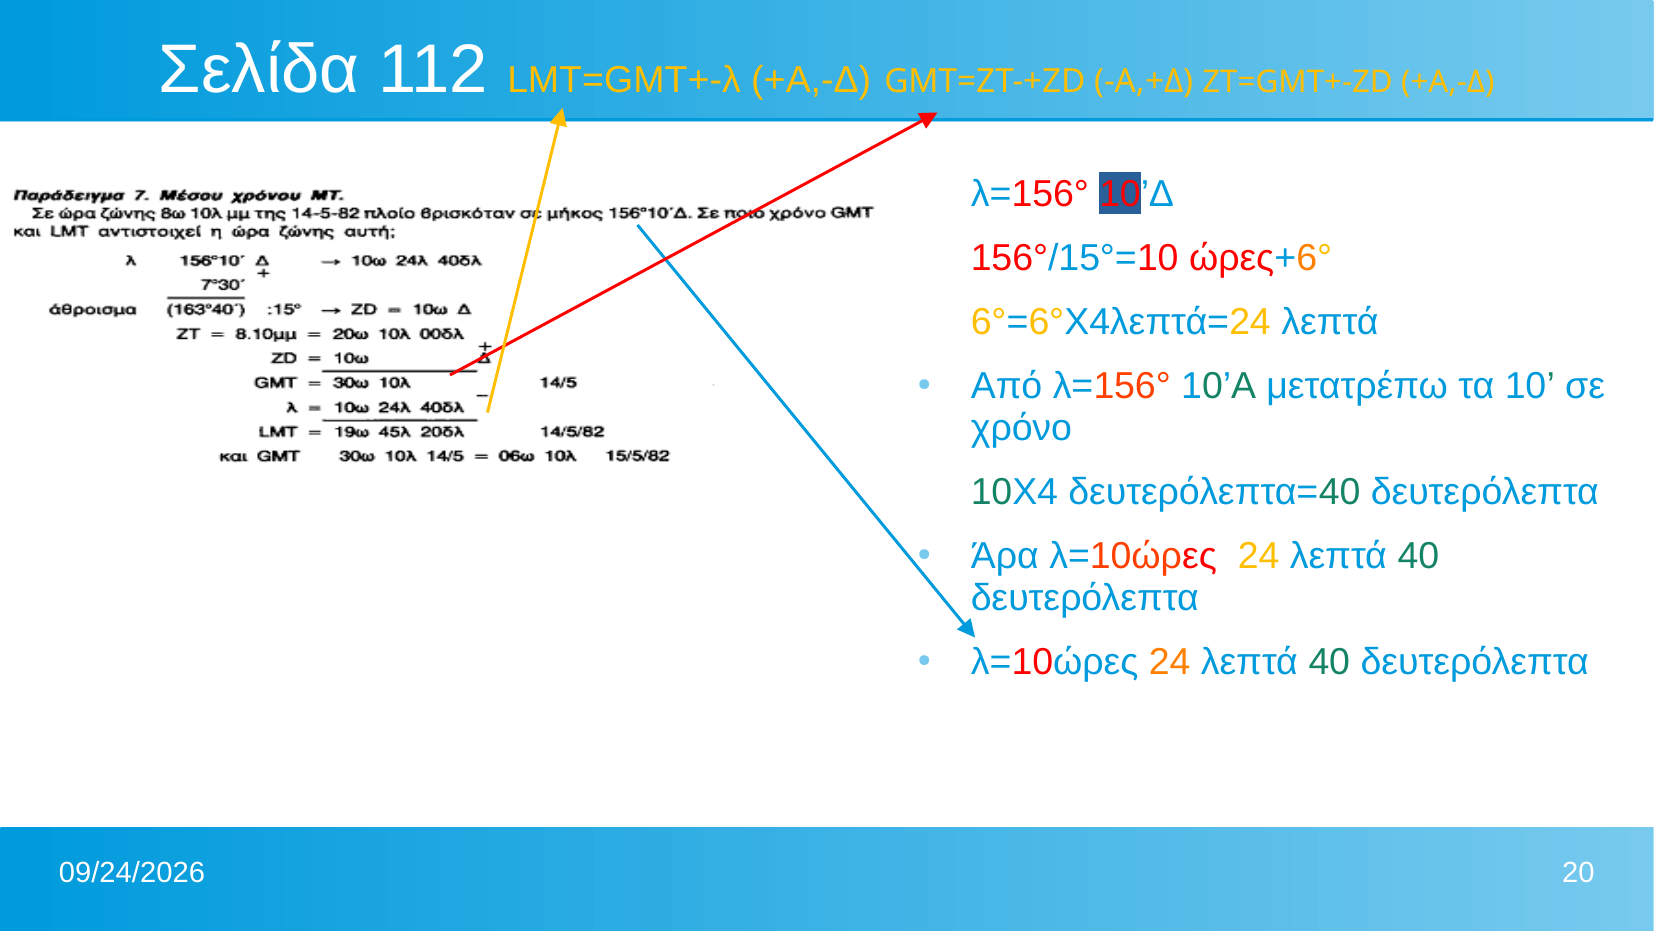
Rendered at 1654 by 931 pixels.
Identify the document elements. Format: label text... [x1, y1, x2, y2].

picture [507, 172, 822, 342]
title Σελίδα 112 LMT=GMT+-λ (+Α,-Δ) GMT=ZT-+ZD (-Α,+Δ) ZT=GMT+-ZD (+A,-Δ) [59, 29, 1595, 108]
picture [669, 172, 900, 488]
list λ=156° 10’Δ 156°/15°=10 ώρες+6° 6°=6°Χ4λεπτά=24 λεπτά Από λ=156° 10’Α μετατρέπω τα 10’ σε χρόνο 10Χ4 δευτερόλεπτα=40 δευτερόλεπτα Άρα λ=10ώρες 24 λεπτά 40 δευτερόλεπτα λ=10ώρες 24 λεπτά 40 δευτερόλεπτα [900, 172, 1650, 763]
picture [0, 172, 849, 488]
